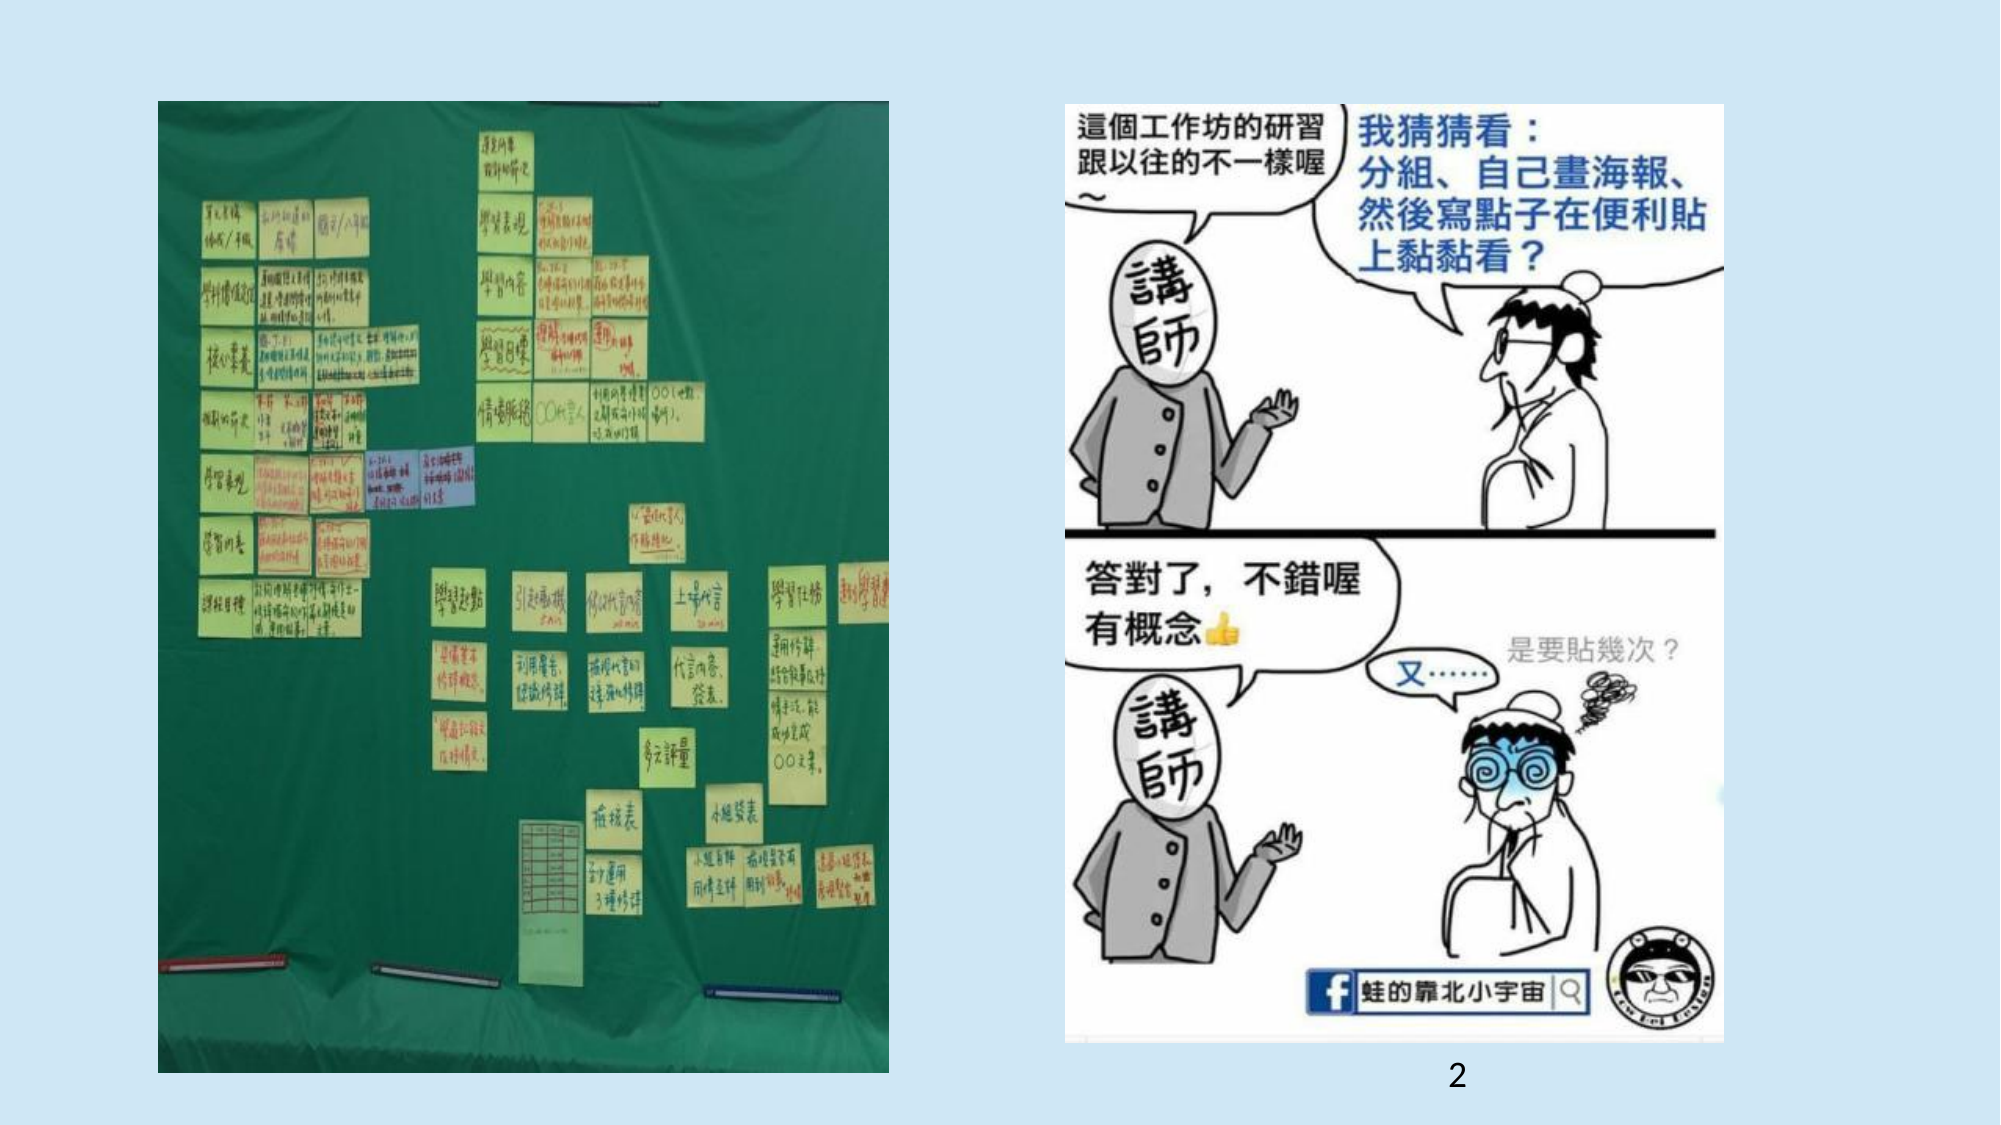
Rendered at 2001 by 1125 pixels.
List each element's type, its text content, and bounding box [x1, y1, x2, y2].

slide_number <編號> [1433, 1042, 1900, 1103]
picture [158, 101, 889, 1073]
picture [1065, 104, 1724, 1043]
